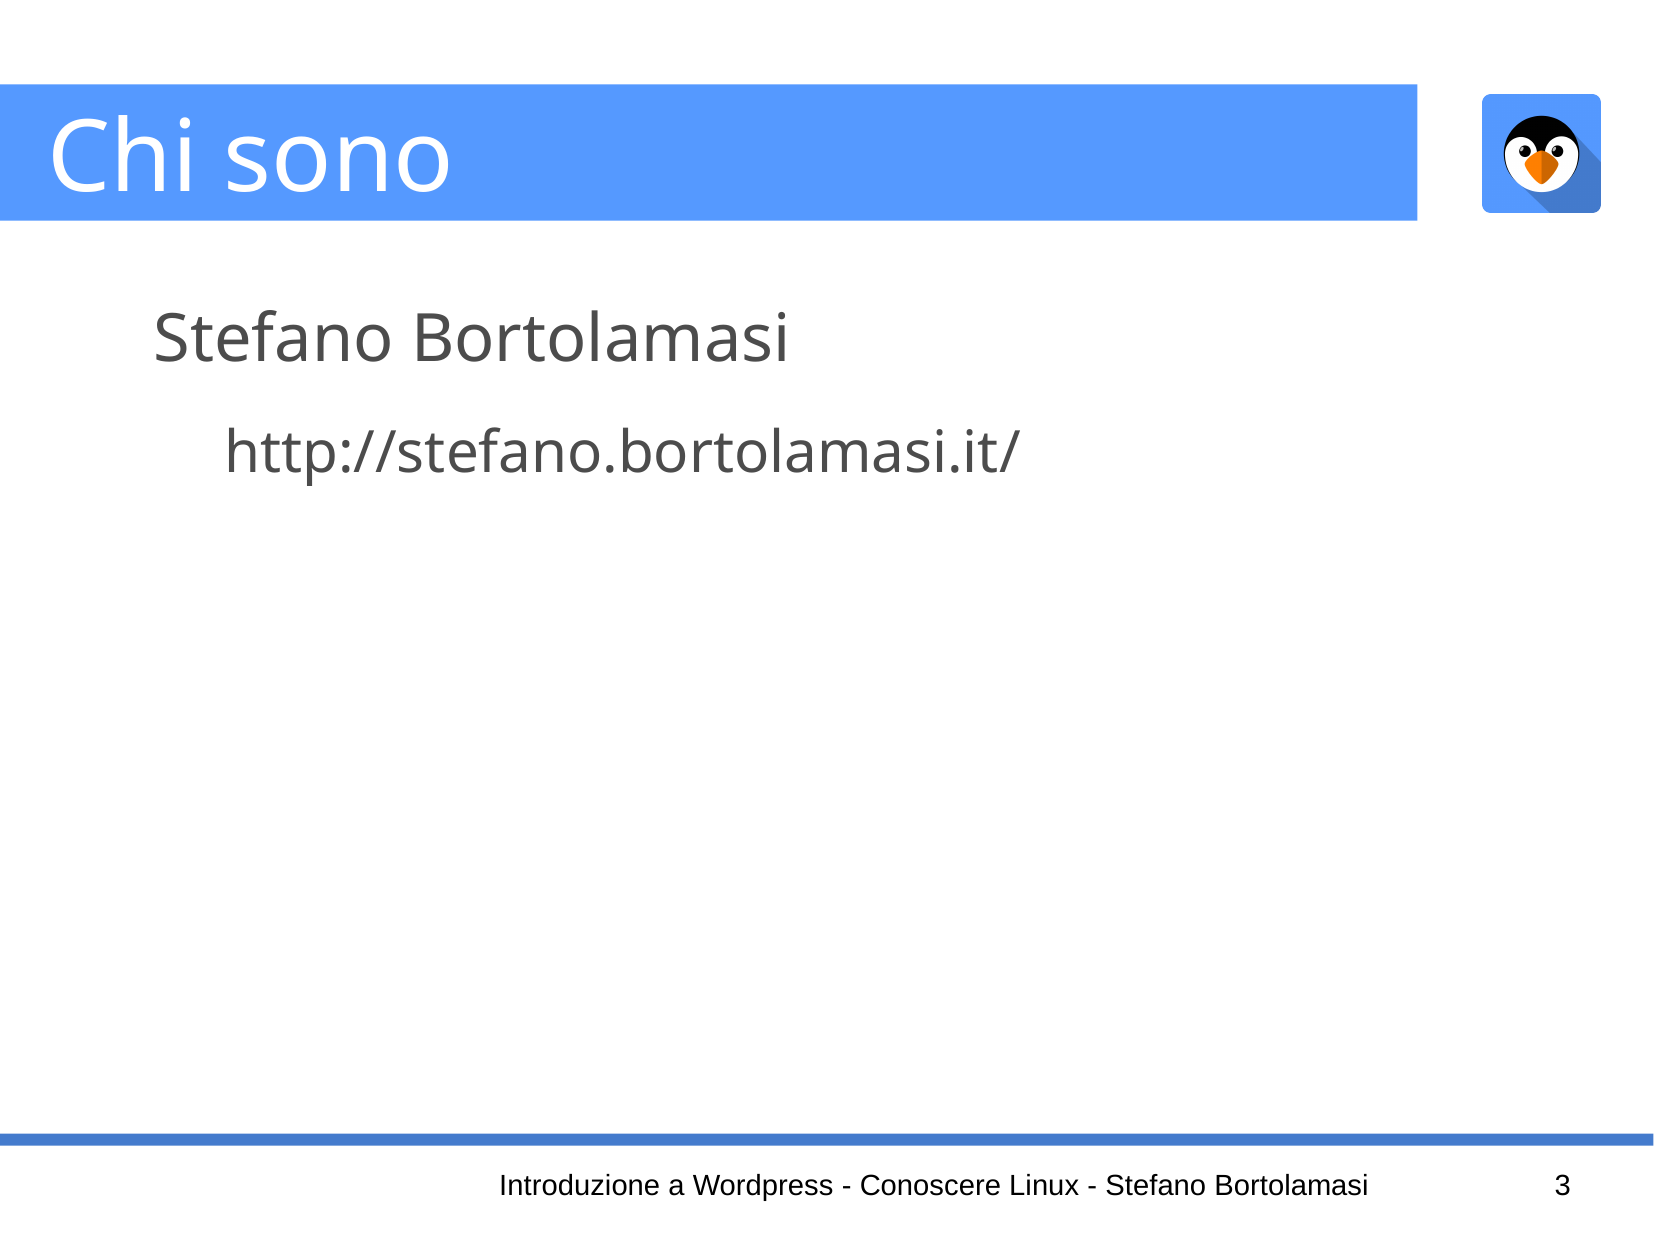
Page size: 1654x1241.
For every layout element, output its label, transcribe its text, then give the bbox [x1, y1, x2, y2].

list Stefano Bortolamasi http://stefano.bortolamasi.it/ [82, 290, 1538, 1010]
title Chi sono [0, 91, 1418, 214]
picture [1482, 94, 1601, 213]
